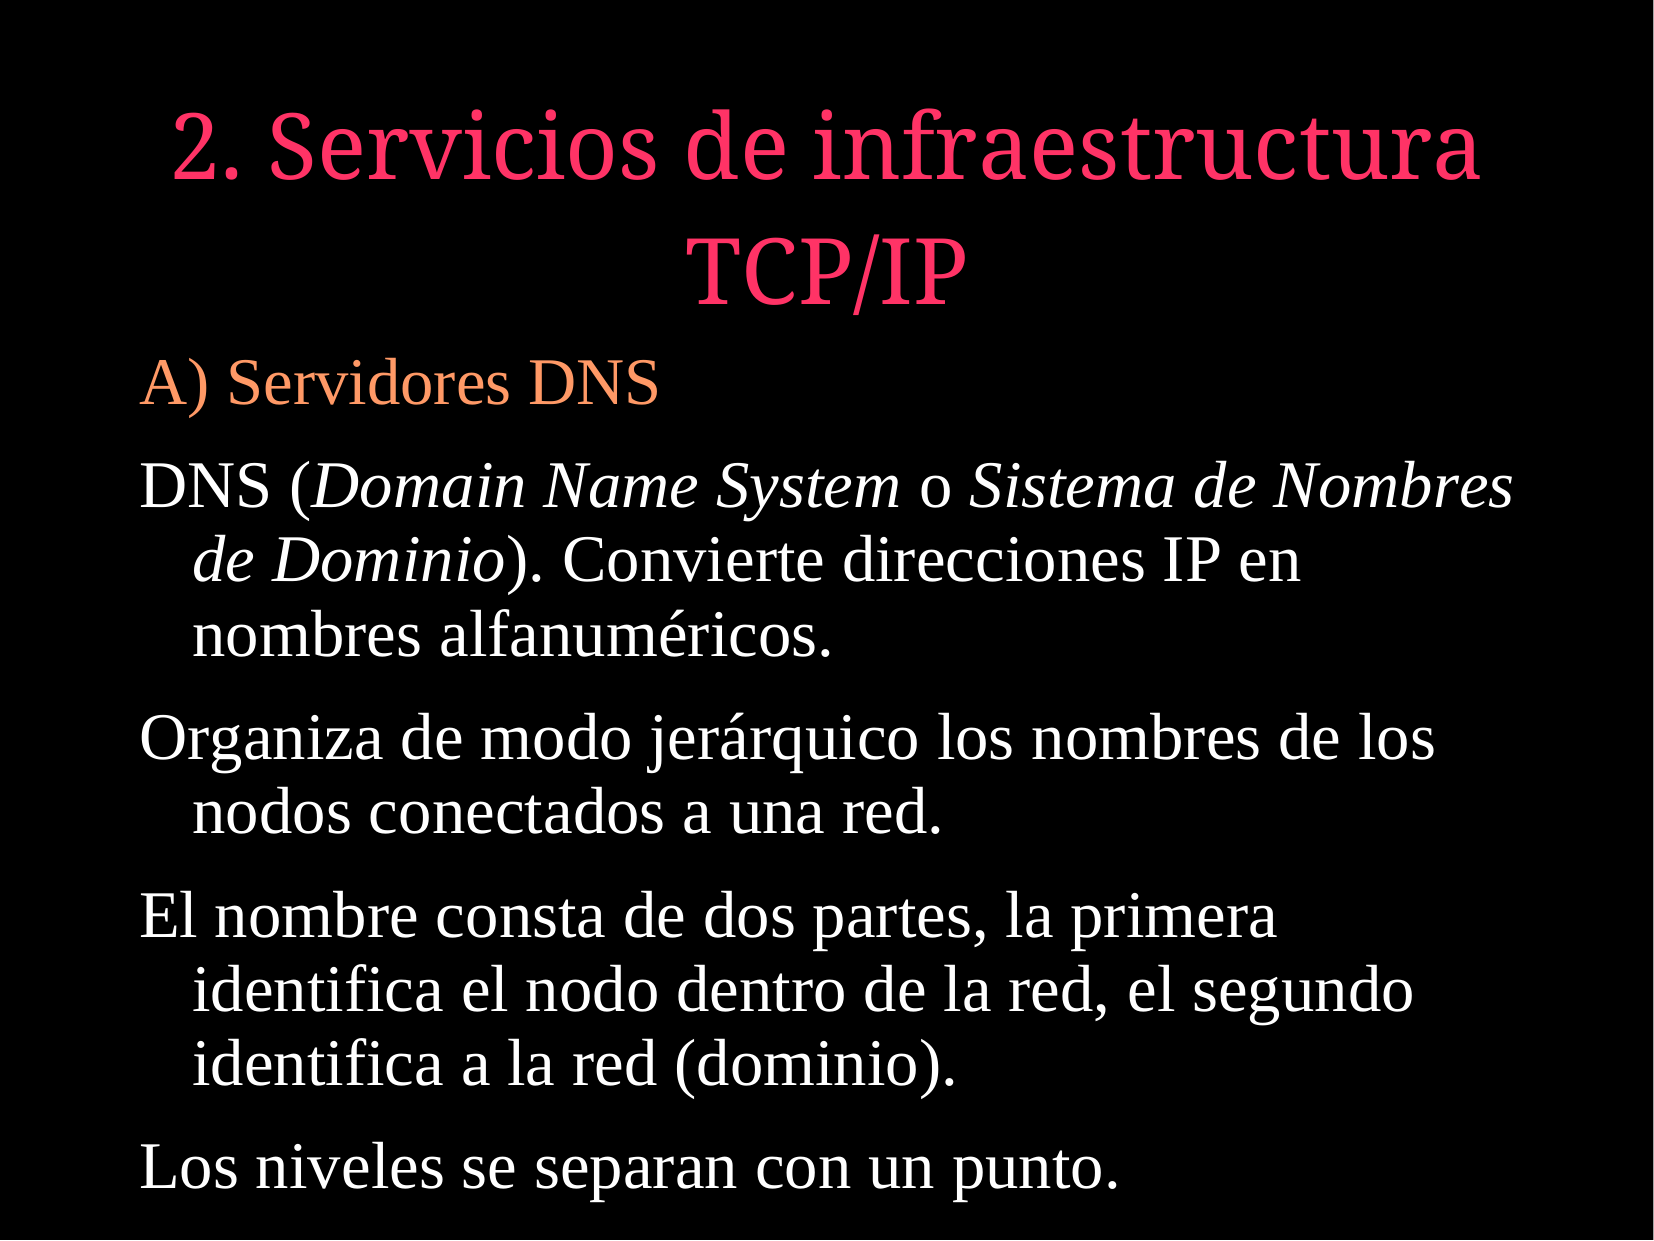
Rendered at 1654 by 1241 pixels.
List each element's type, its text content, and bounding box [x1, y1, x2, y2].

title 2. Servicios de infraestructura TCP/IP [121, 82, 1534, 331]
list A) Servidores DNS DNS (Domain Name System o Sistema de Nombres de Dominio). Convierte direcciones IP en nombres alfanuméricos. Organiza de modo jerárquico los nombres de los nodos conectados a una red. El nombre consta de dos partes, la primera identifica el nodo dentro de la red, el segundo identifica a la red (dominio). Los niveles se separan con un punto. [121, 344, 1534, 1204]
